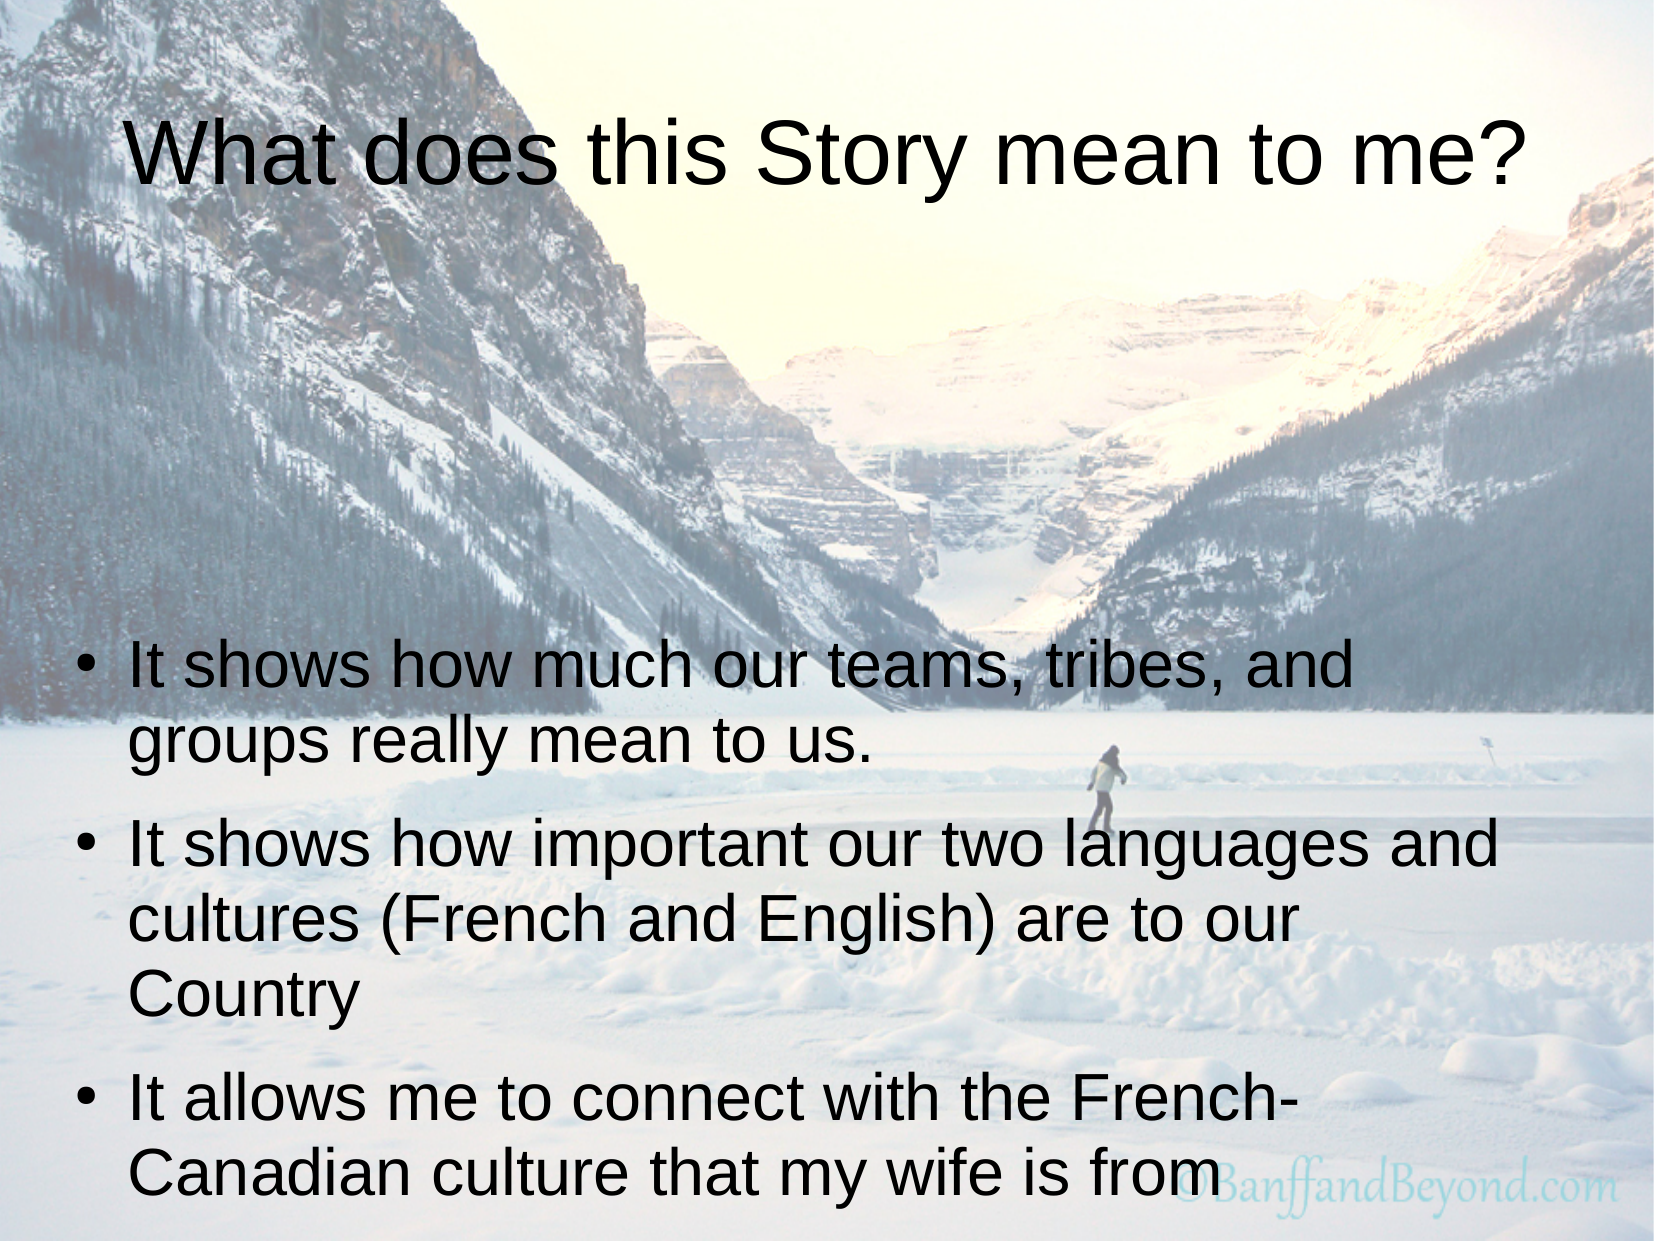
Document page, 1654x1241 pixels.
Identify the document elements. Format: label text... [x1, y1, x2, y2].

list It shows how much our teams, tribes, and groups really mean to us. It shows how important our two languages and cultures (French and English) are to our Country It allows me to connect with the French-Canadian culture that my wife is from [56, 627, 1512, 1241]
picture [0, 0, 1654, 1241]
title What does this Story mean to me? [82, 49, 1571, 257]
